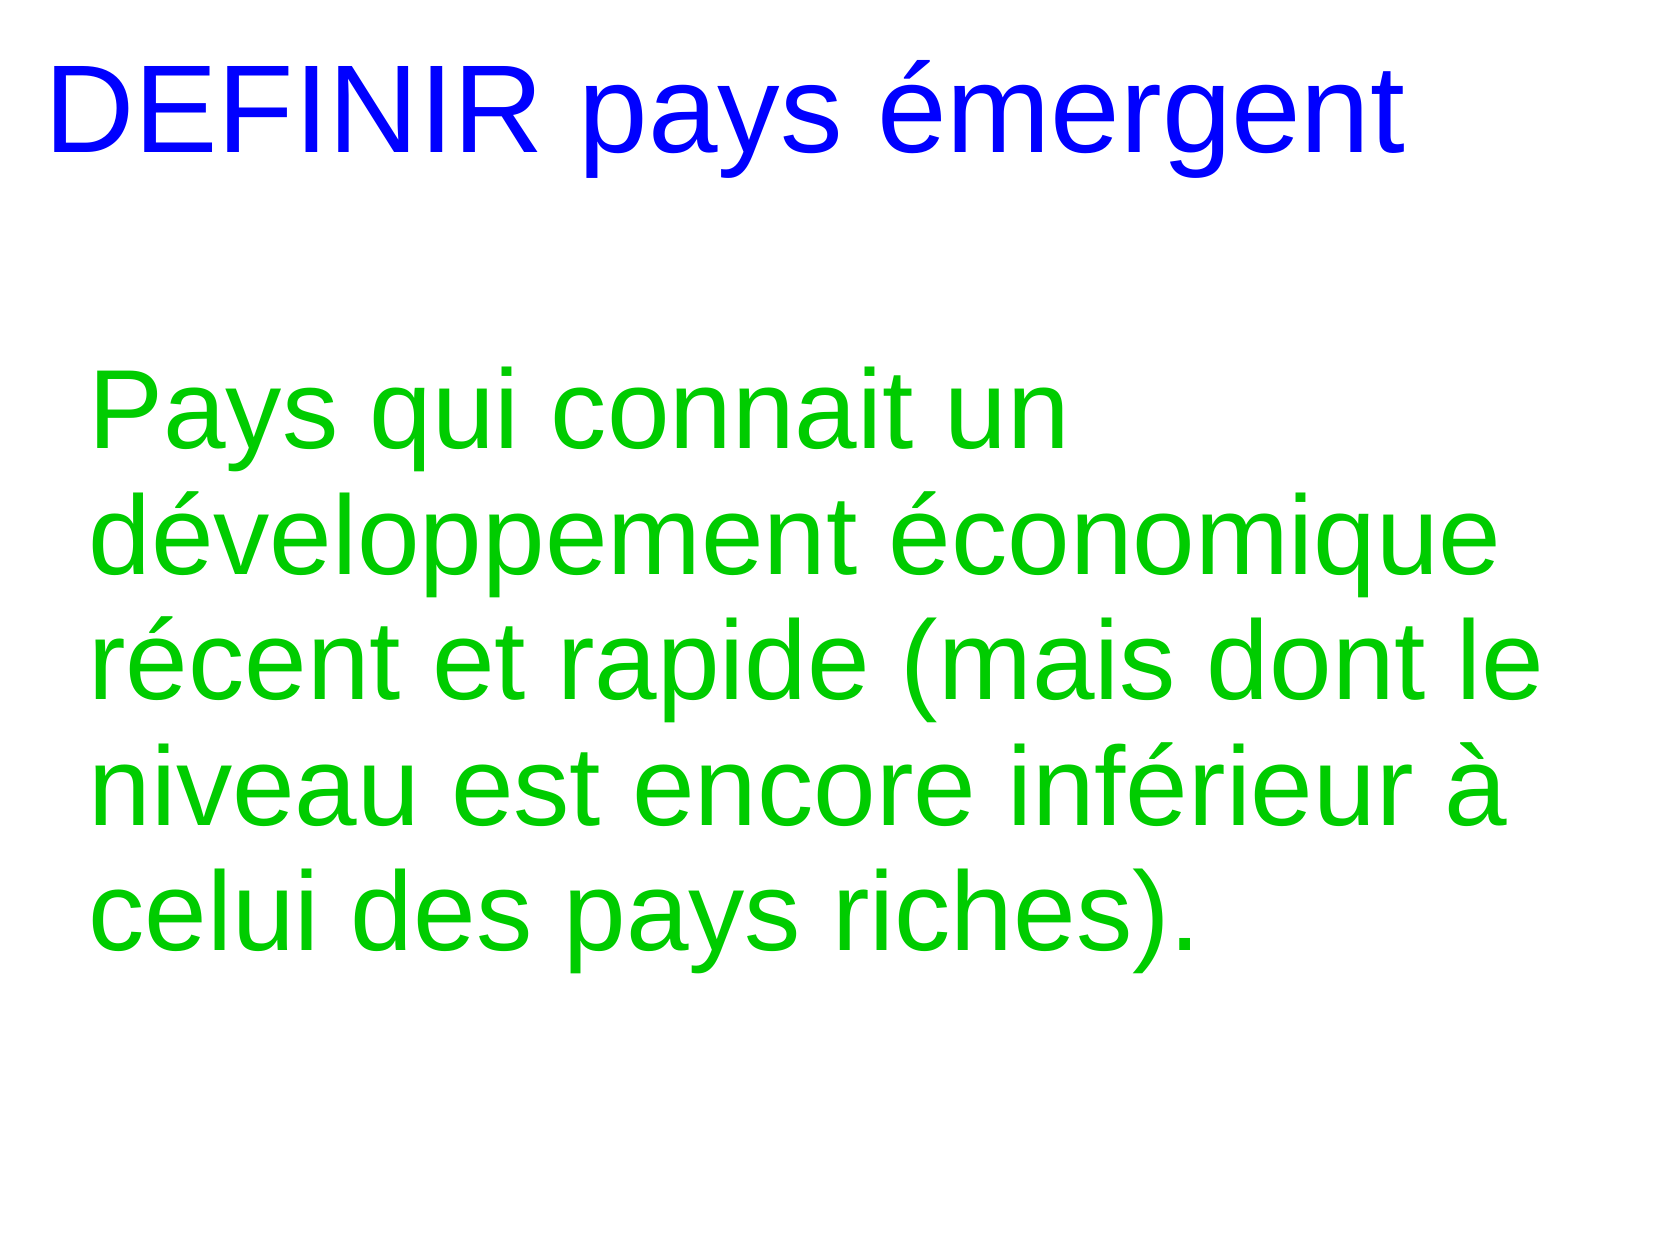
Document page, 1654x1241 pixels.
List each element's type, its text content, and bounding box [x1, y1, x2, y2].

text_box DEFINIR pays émergent [29, 32, 1625, 283]
title Pays qui connait un développement économique récent et rapide (mais dont le niveau est encore inférieur à celui des pays riches). [88, 283, 1577, 1163]
